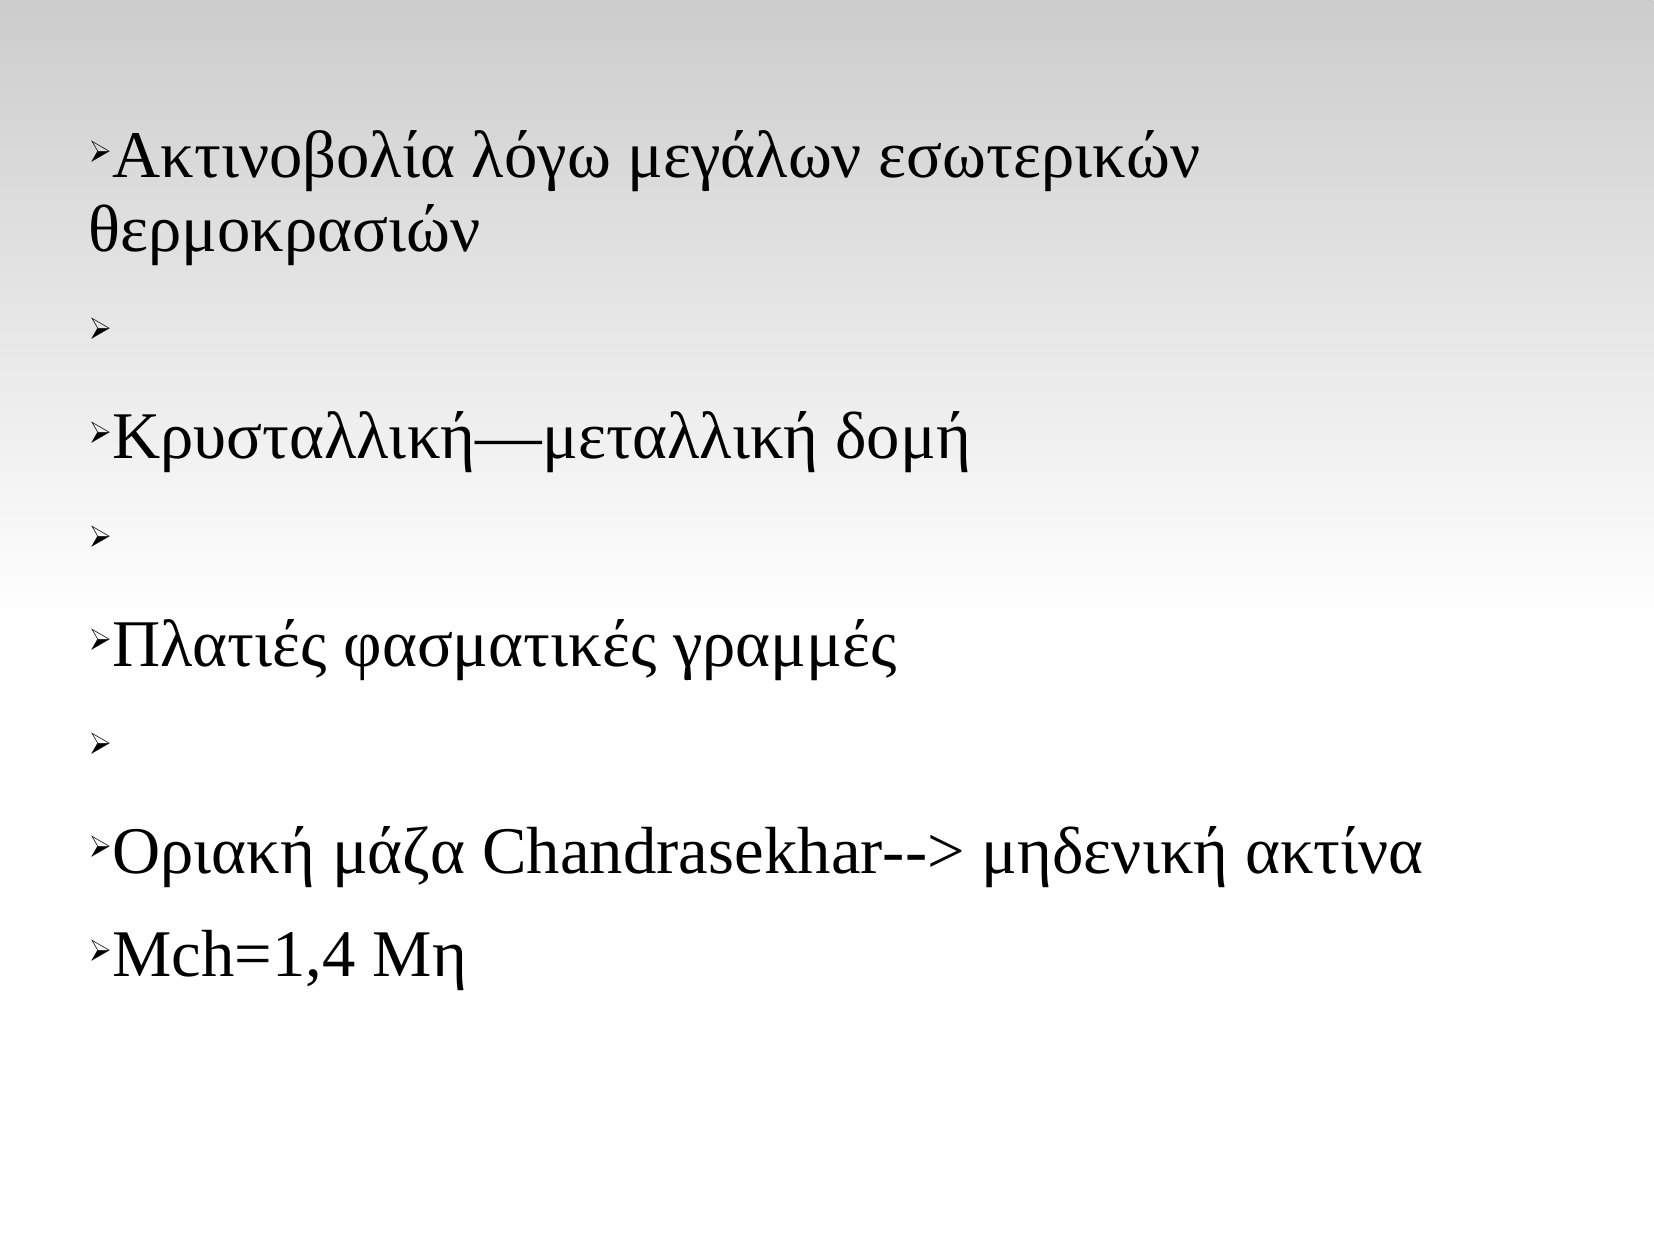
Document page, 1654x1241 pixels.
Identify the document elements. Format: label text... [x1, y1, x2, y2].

list Ακτινοβολία λόγω μεγάλων εσωτερικών θερμοκρασιών Κρυσταλλική—μεταλλική δομή Πλατιές φασματικές γραμμές Οριακή μάζα Chandrasekhar--> μηδενική ακτίνα Μch=1,4 Μη [88, 118, 1571, 1094]
